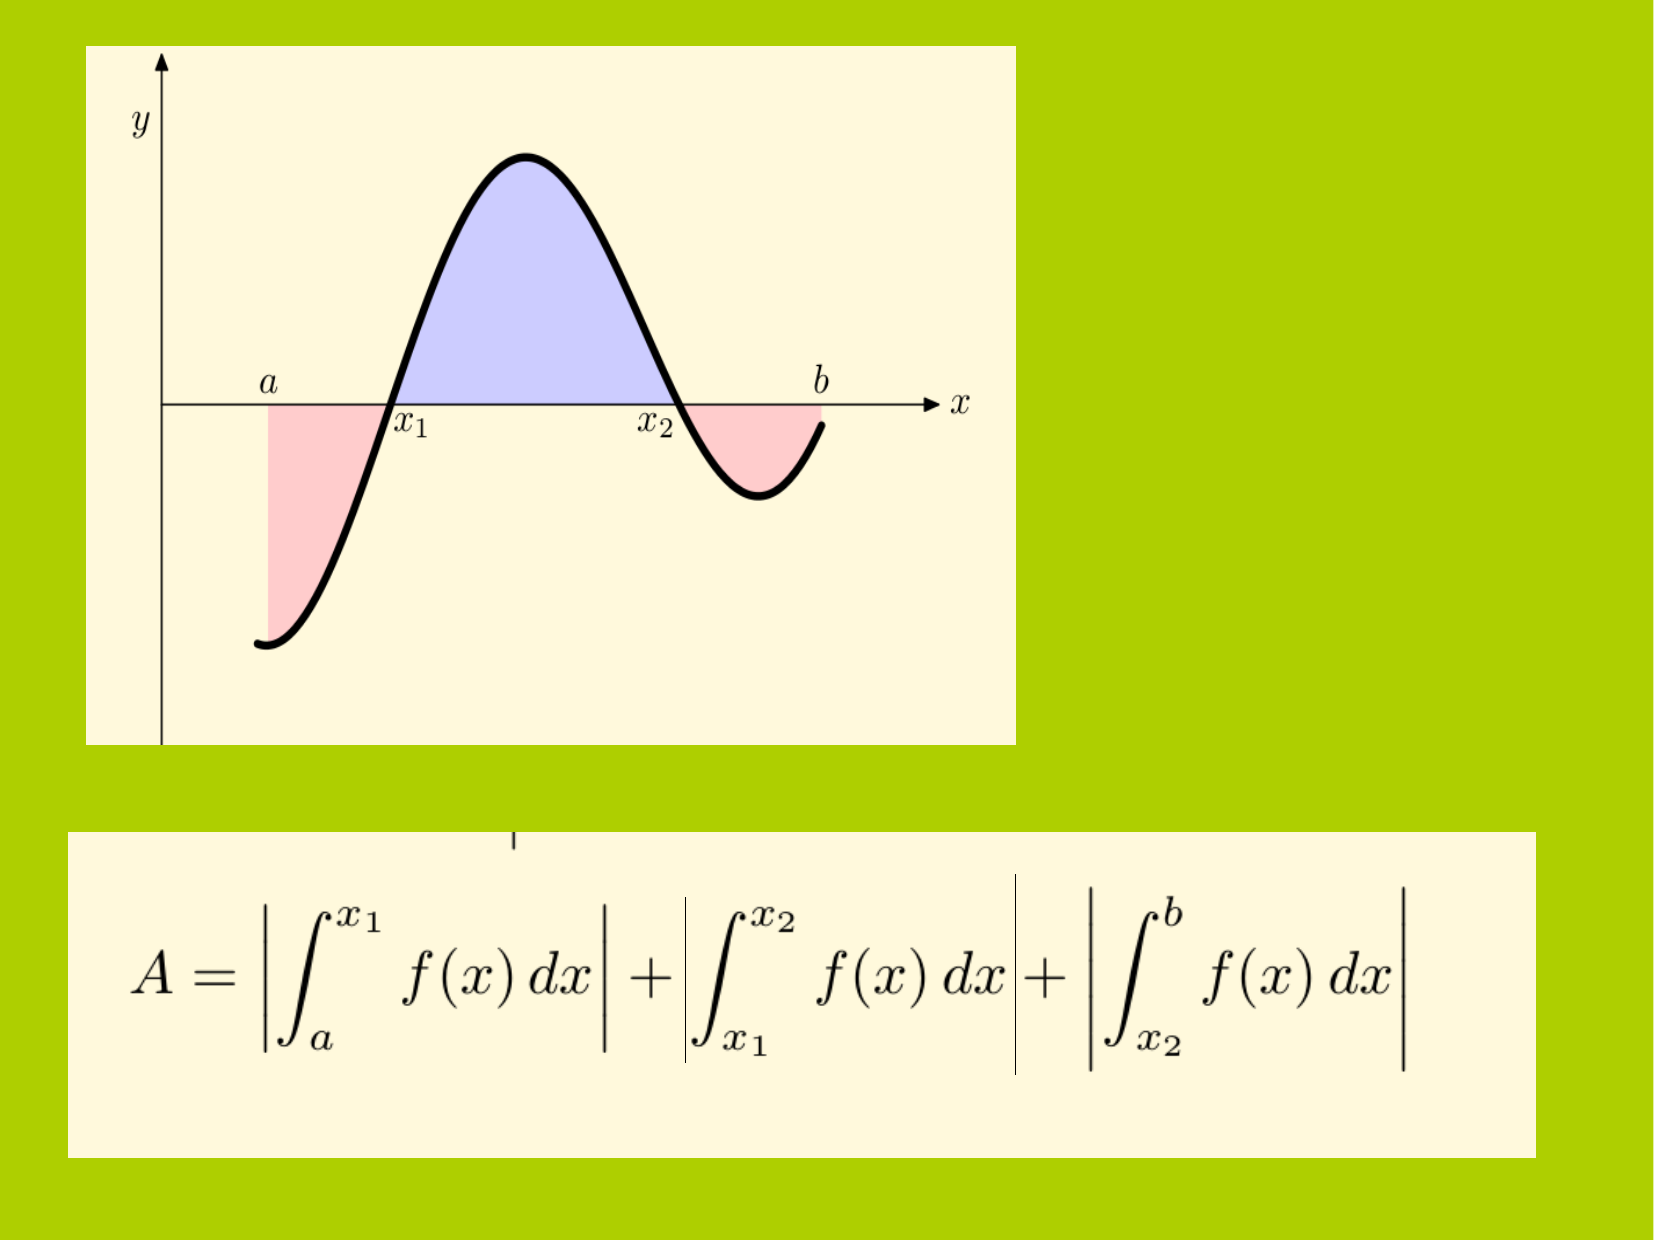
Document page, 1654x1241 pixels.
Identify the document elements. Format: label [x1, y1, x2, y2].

picture [86, 46, 1016, 745]
picture [68, 832, 1536, 1158]
